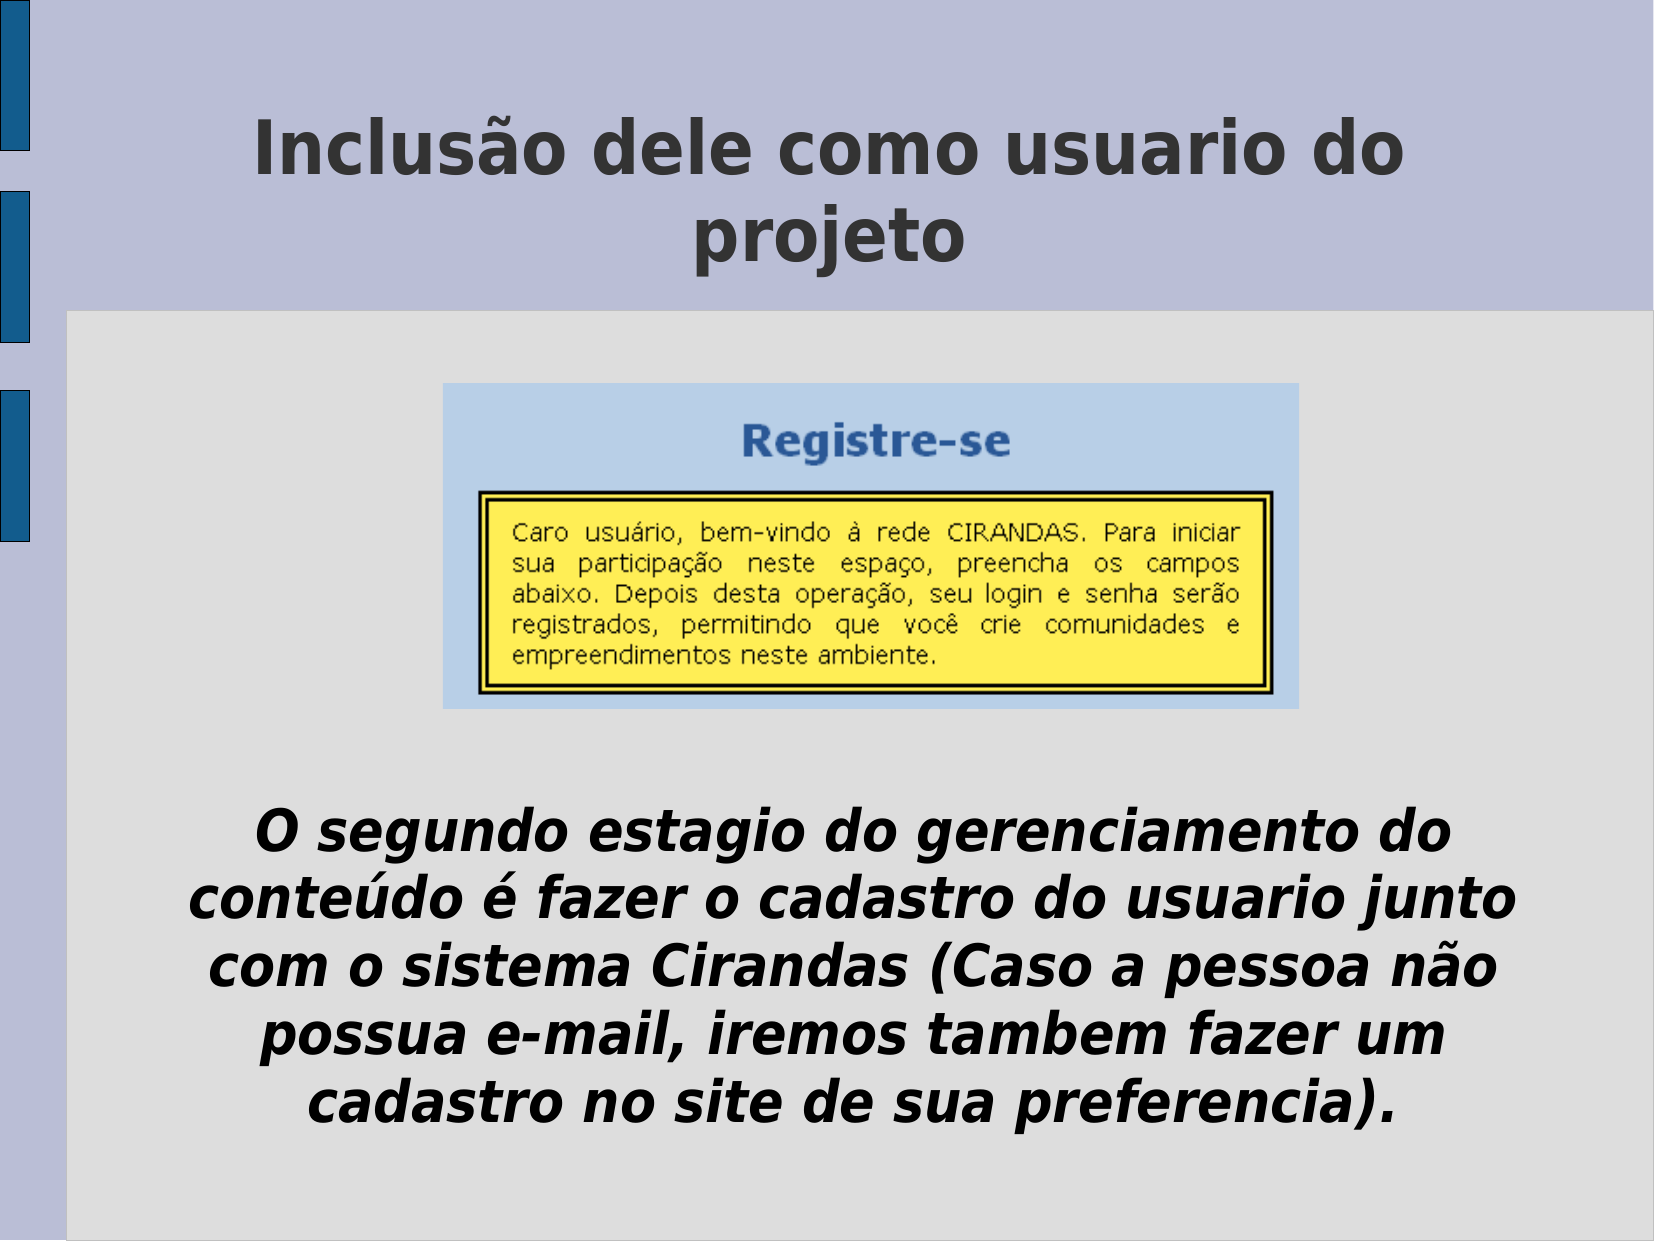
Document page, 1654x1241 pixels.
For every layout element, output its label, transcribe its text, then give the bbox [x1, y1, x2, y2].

title Inclusão dele como usuario do projeto [123, 88, 1536, 296]
picture [442, 383, 1300, 709]
subtitle O segundo estagio do gerenciamento do conteúdo é fazer o cadastro do usuario junto com o sistema Cirandas (Caso a pessoa não possua e-mail, iremos tambem fazer um cadastro no site de sua preferencia). [147, 738, 1560, 1195]
